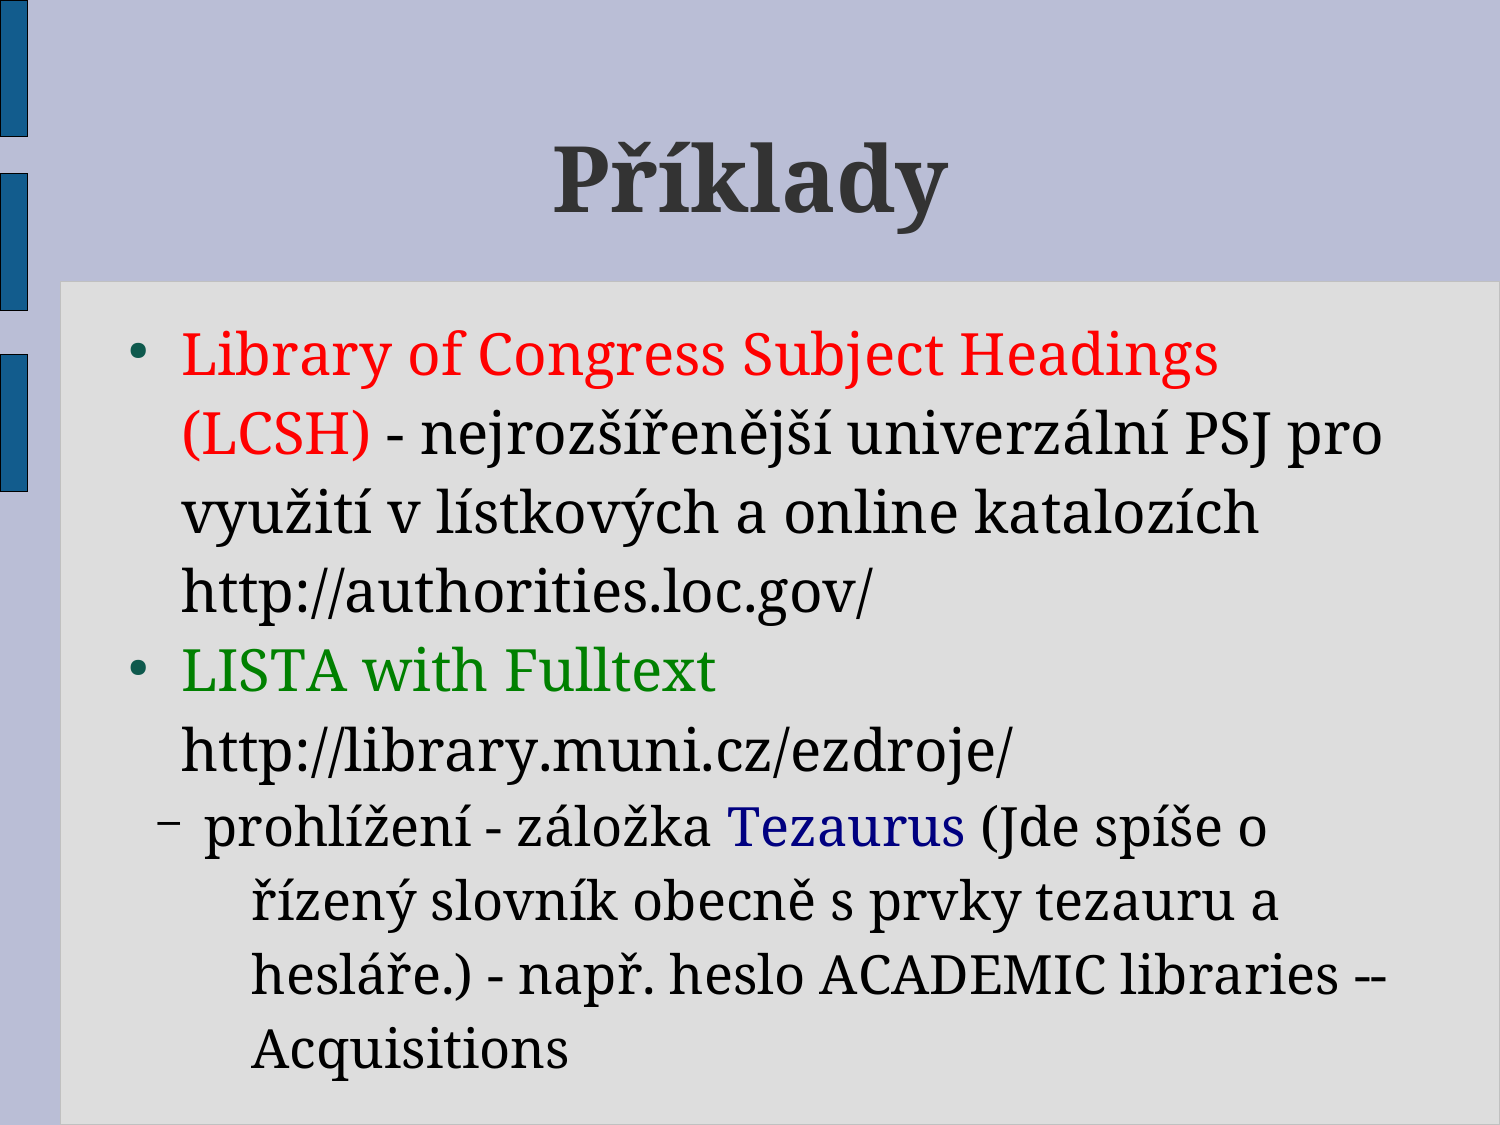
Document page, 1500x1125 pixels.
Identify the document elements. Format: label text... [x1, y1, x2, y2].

title Příklady [110, 90, 1392, 264]
list Library of Congress Subject Headings (LCSH) - nejrozšířenější univerzální PSJ pro využití v lístkových a online katalozích http://authorities.loc.gov/ LISTA with Fulltext http://library.muni.cz/ezdroje/ prohlížení - záložka Tezaurus (Jde spíše o řízený slovník obecně s prvky tezauru a hesláře.) - např. heslo ACADEMIC libraries -- Acquisitions [110, 312, 1392, 1007]
